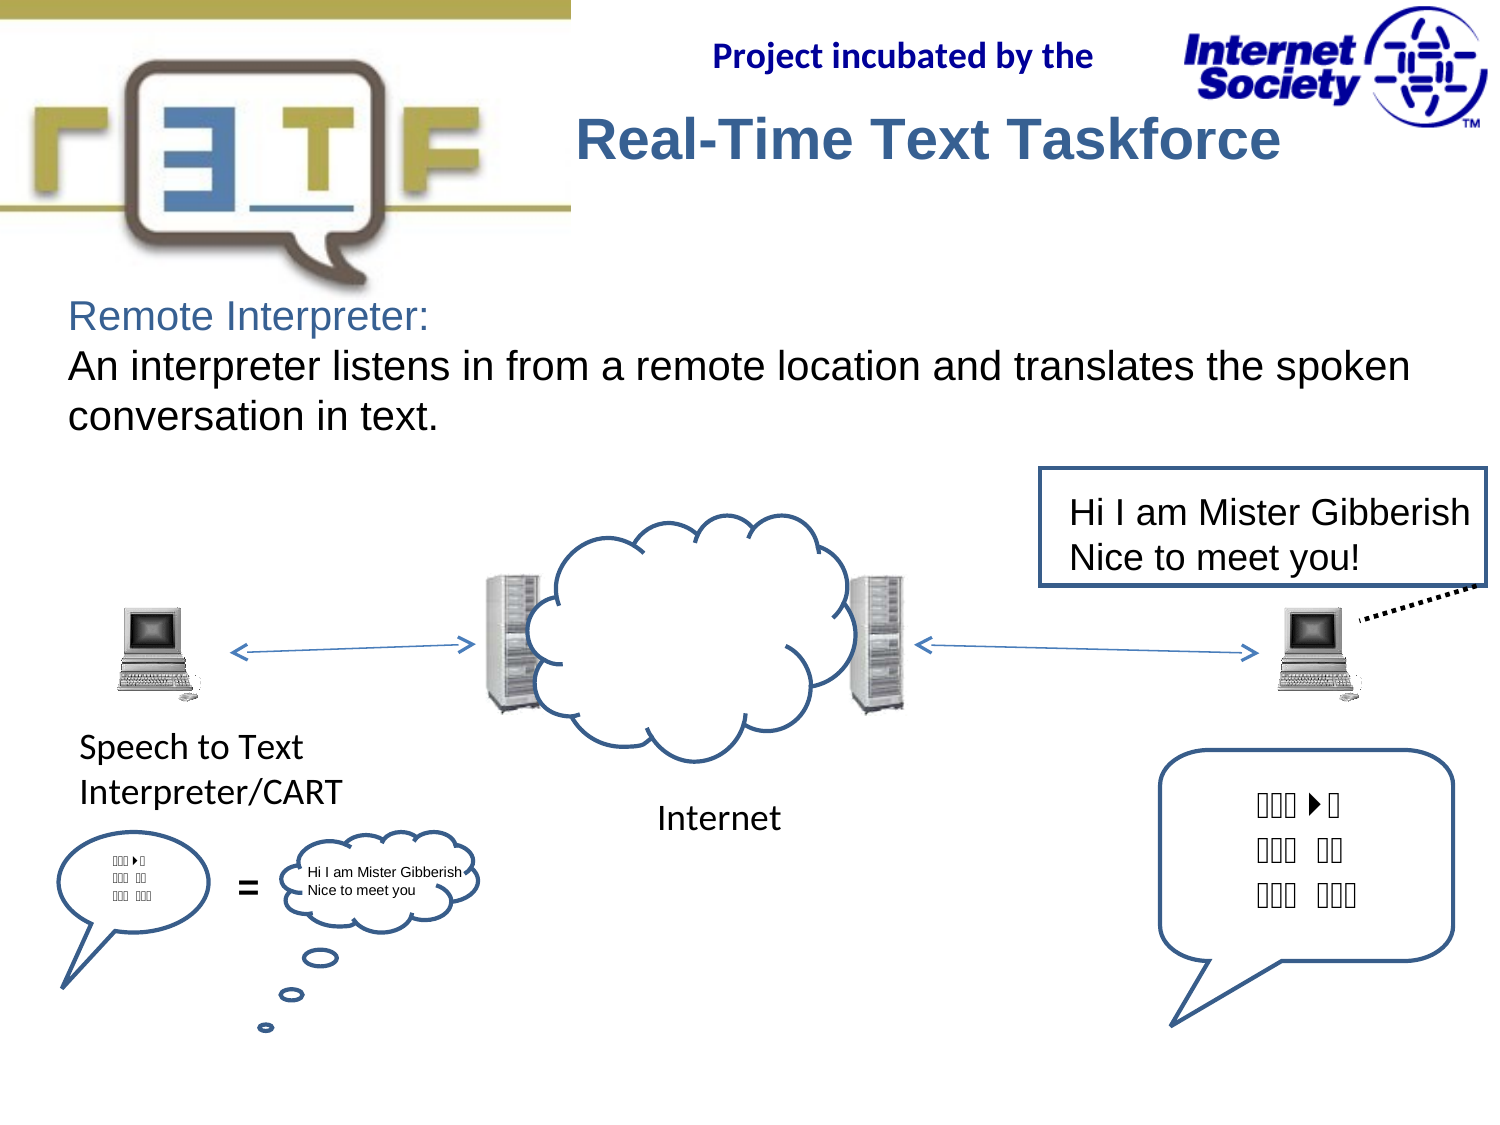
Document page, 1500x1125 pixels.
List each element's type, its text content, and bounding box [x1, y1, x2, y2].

text_box    [98, 843, 169, 912]
text_box [738, 750, 844, 856]
text_box    [1241, 773, 1378, 924]
text_box Remote Interpreter: An interpreter listens in from a remote location and translates the spoken conversation in text. [53, 281, 1500, 447]
text_box [527, 515, 856, 762]
text_box = [222, 855, 275, 916]
picture [839, 574, 915, 716]
picture [475, 573, 551, 715]
picture [1183, 5, 1489, 129]
text_box Speech to Text Interpreter/CART [64, 714, 359, 820]
text_box Hi I am Mister Gibberish Nice to meet you! [1054, 479, 1484, 583]
picture [1259, 597, 1372, 709]
text_box Internet [642, 785, 797, 846]
text_box Hi I am Mister Gibberish Nice to meet you [292, 855, 478, 906]
picture [0, 0, 571, 300]
picture [99, 597, 211, 709]
